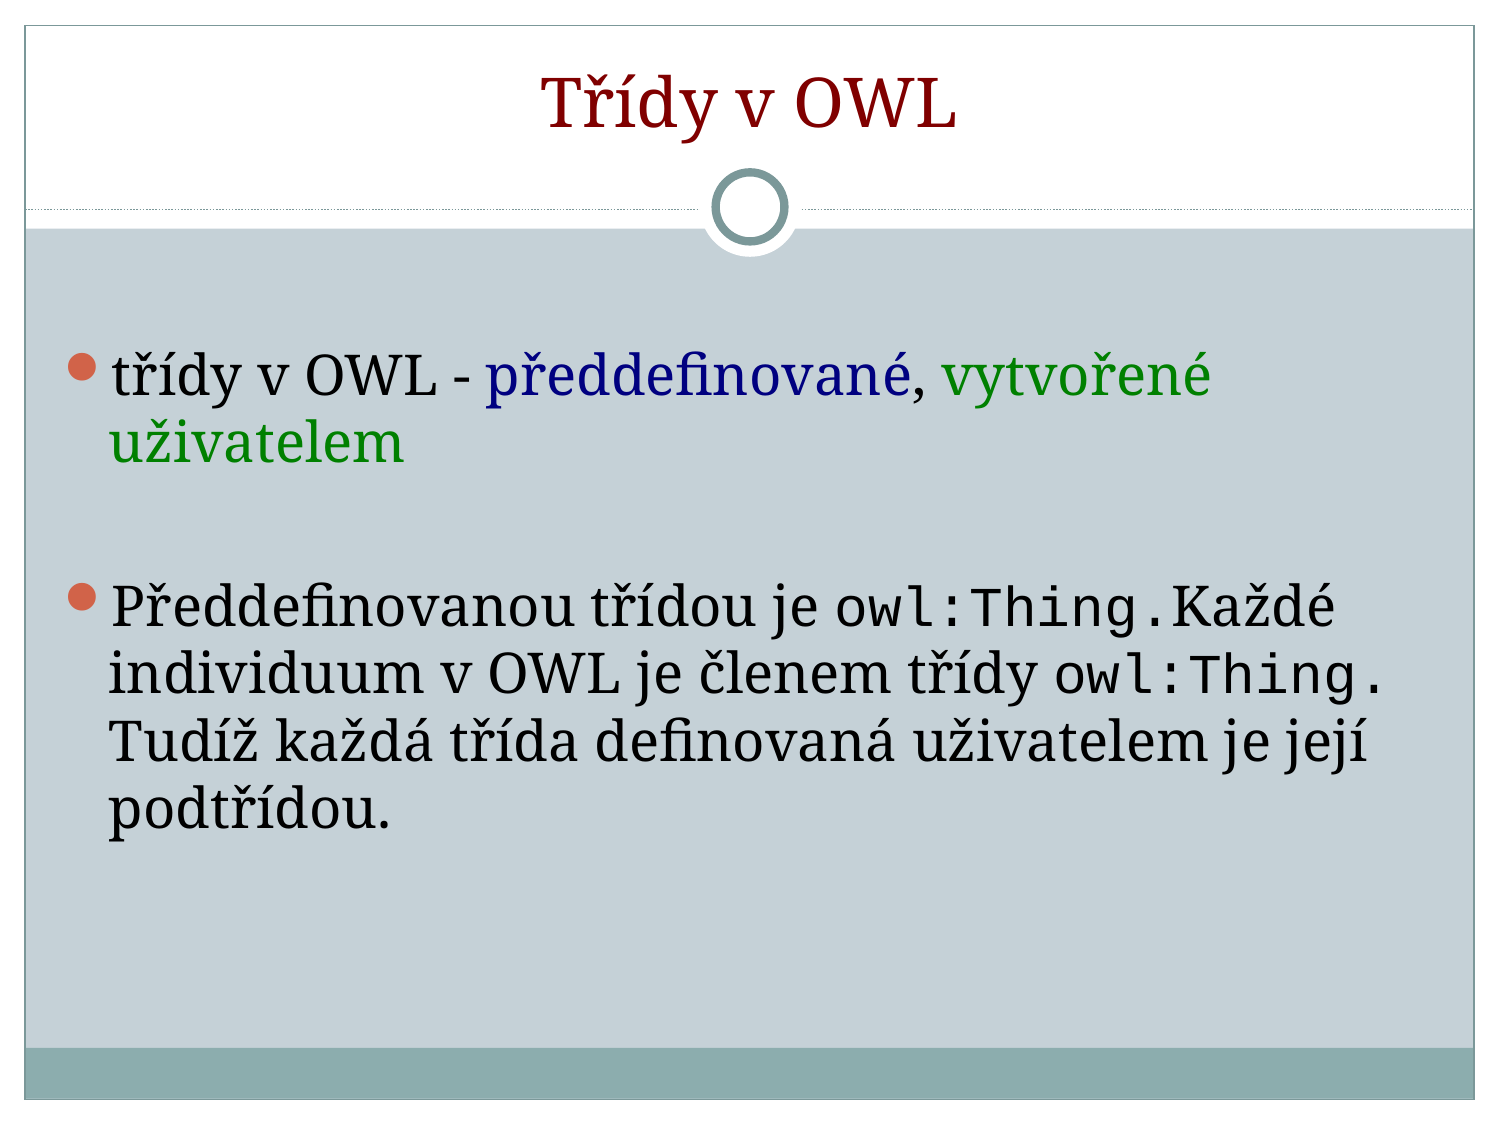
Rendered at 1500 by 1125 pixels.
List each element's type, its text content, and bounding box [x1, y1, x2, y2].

title Třídy v OWL [49, 37, 1450, 163]
list třídy v OWL - předdefinované, vytvořené uživatelem Předdefinovanou třídou je owl:Thing.Každé individuum v OWL je členem třídy owl:Thing. Tudíž každá třída definovaná uživatelem je její podtřídou. [49, 249, 1450, 1006]
